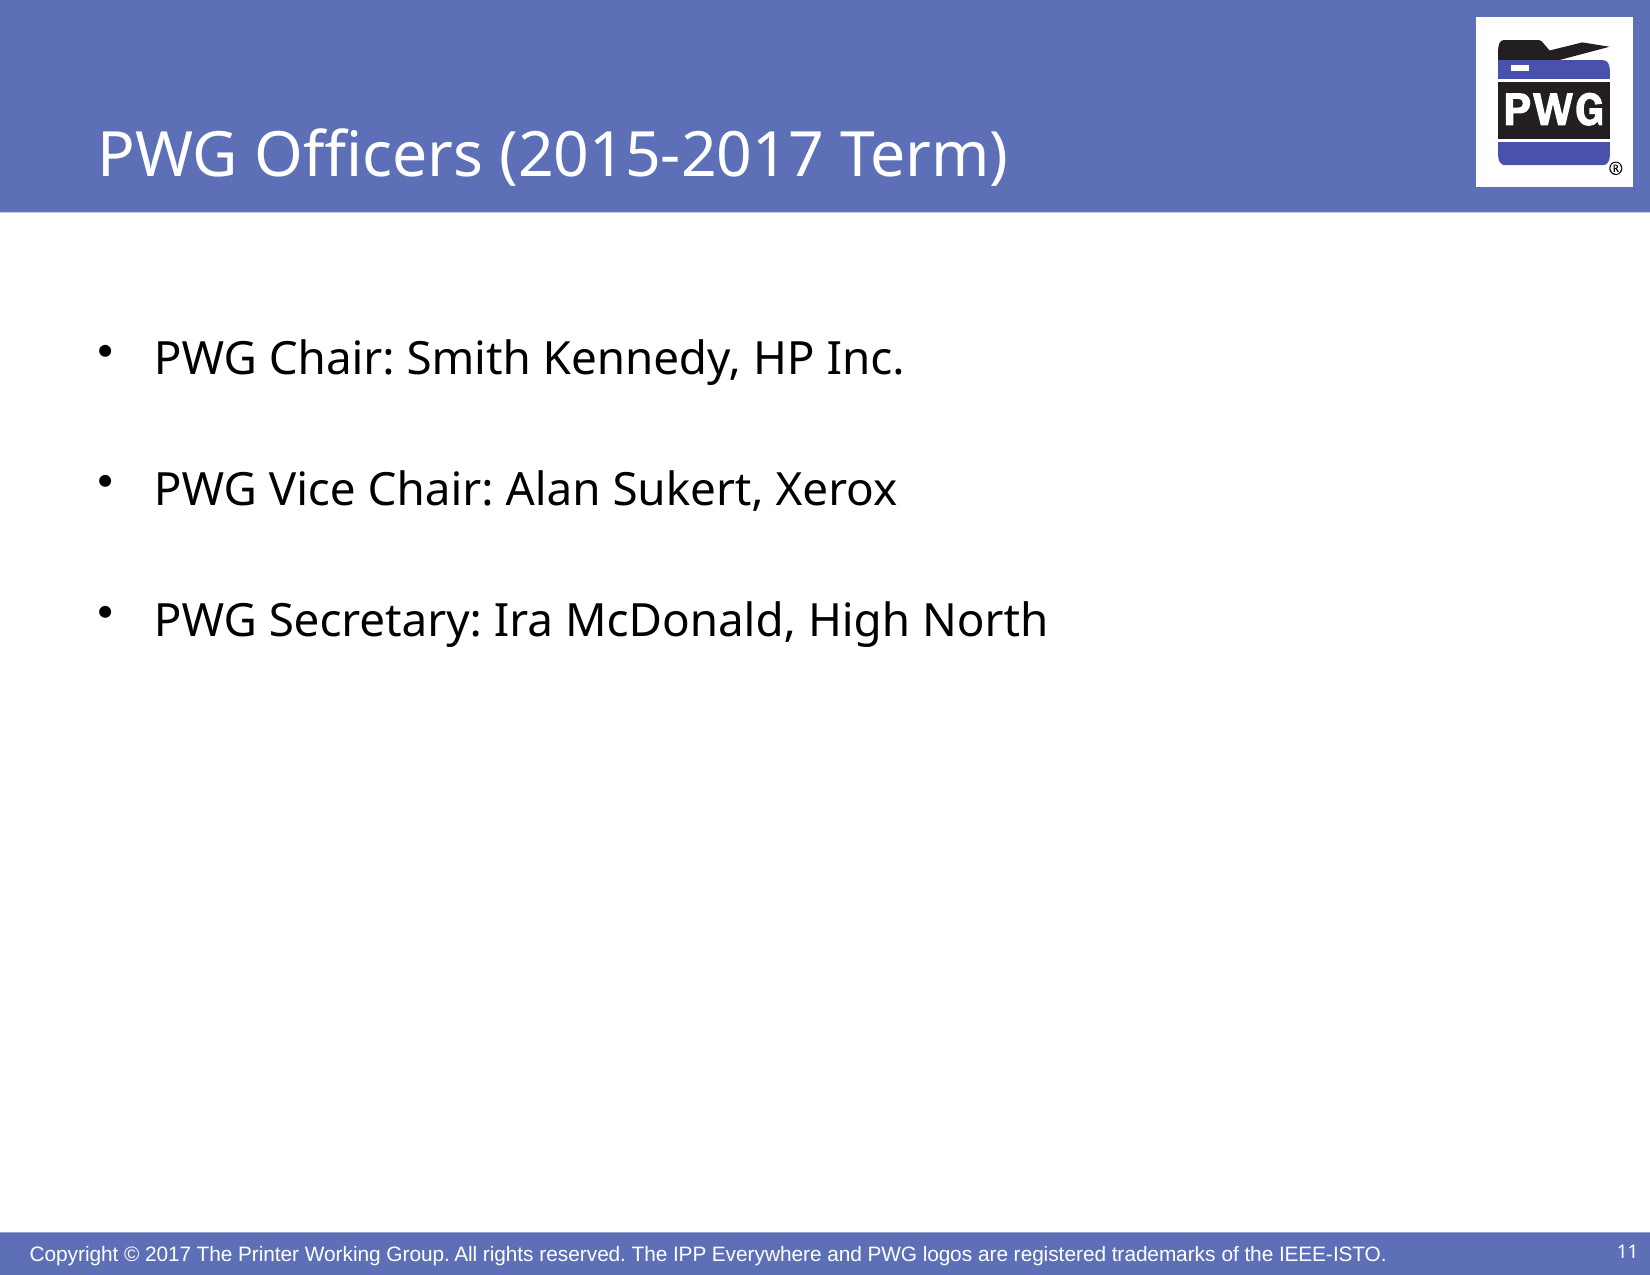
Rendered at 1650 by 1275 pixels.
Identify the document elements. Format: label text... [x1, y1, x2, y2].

list PWG Chair: Smith Kennedy, HP Inc. PWG Vice Chair: Alan Sukert, Xerox PWG Secretary: Ira McDonald, High North [82, 255, 1568, 1233]
title PWG Officers (2015-2017 Term) [82, 8, 1449, 198]
